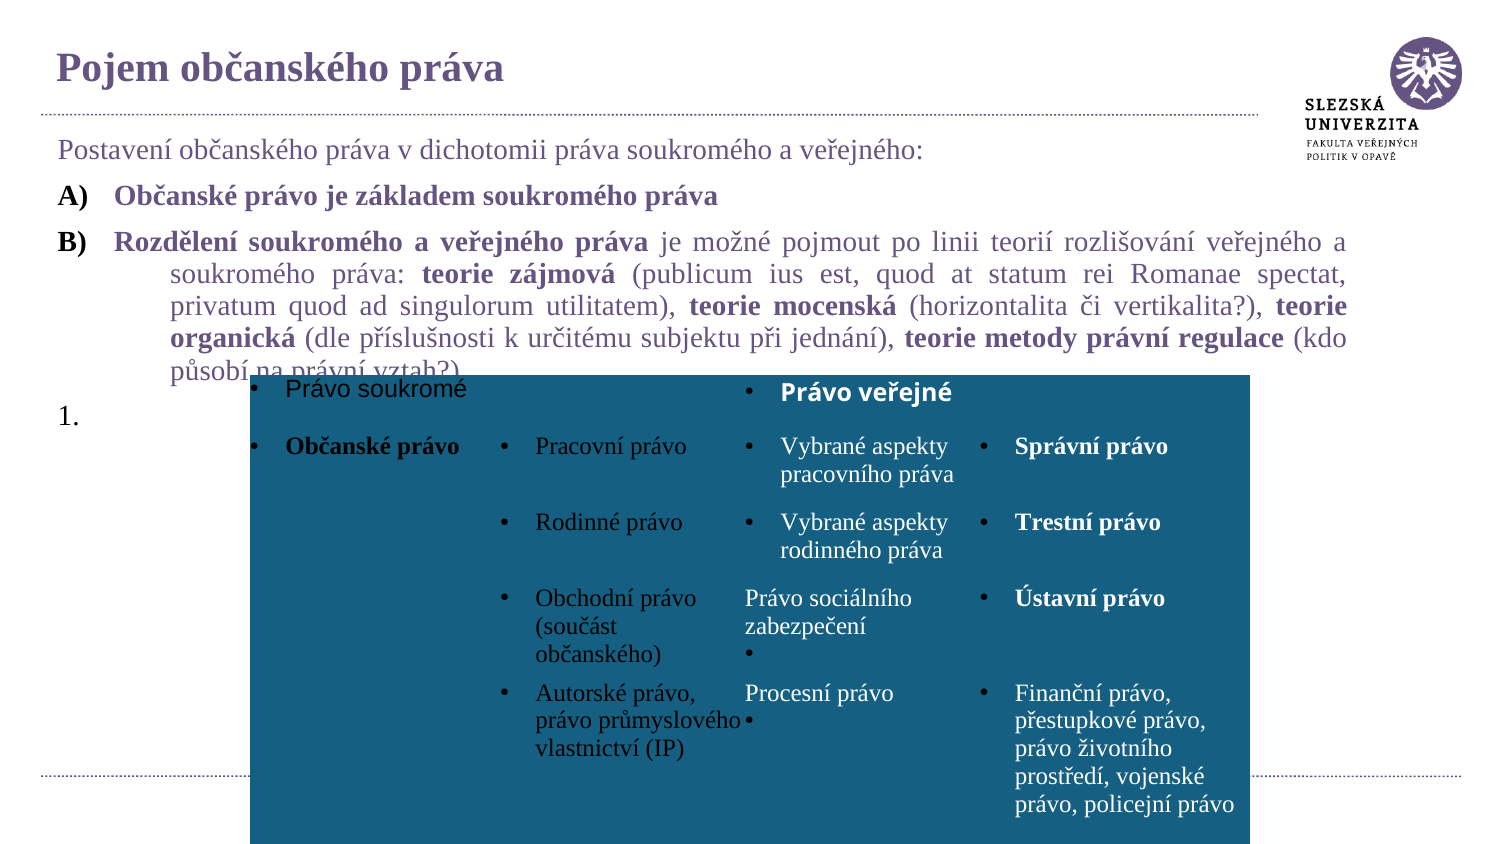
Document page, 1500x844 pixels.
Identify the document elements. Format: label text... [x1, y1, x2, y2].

table_cell Právo sociálního zabezpečení [745, 584, 979, 679]
table_cell [250, 584, 500, 679]
title Pojem občanského práva [41, 32, 786, 116]
table_cell Rodinné právo [500, 508, 745, 584]
table_header Právo veřejné [745, 375, 1250, 433]
table_cell [250, 508, 500, 584]
table_cell Vybrané aspekty pracovního práva [745, 433, 979, 508]
table_cell Autorské právo, právo průmyslového vlastnictví (IP) [500, 679, 745, 844]
text_box Postavení občanského práva v dichotomii práva soukromého a veřejného: Občanské právo je základem soukromého práva Rozdělení soukromého a veřejného práva je možné pojmout po linii teorií rozlišování veřejného a soukromého práva: teorie zájmová (publicum ius est, quod at statum rei Romanae spectat, privatum quod ad singulorum utilitatem), teorie mocenská (horizontalita či vertikalita?), teorie organická (dle příslušnosti k určitému subjektu při jednání), teorie metody právní regulace (kdo působí na právní vztah?) [42, 126, 1363, 718]
table_cell Finanční právo, přestupkové právo, právo životního prostředí, vojenské právo, policejní právo [979, 679, 1250, 844]
table_cell Pracovní právo [500, 433, 745, 508]
table_cell Procesní právo [745, 679, 979, 844]
table_cell Vybrané aspekty rodinného práva [745, 508, 979, 584]
table_cell [250, 679, 500, 844]
table_cell Občanské právo [250, 433, 500, 508]
table_cell Správní právo [979, 433, 1250, 508]
table_header Právo soukromé [250, 375, 745, 433]
table_cell Trestní právo [979, 508, 1250, 584]
table_cell Ústavní právo [979, 584, 1250, 679]
table_cell Obchodní právo (součást občanského) [500, 584, 745, 679]
